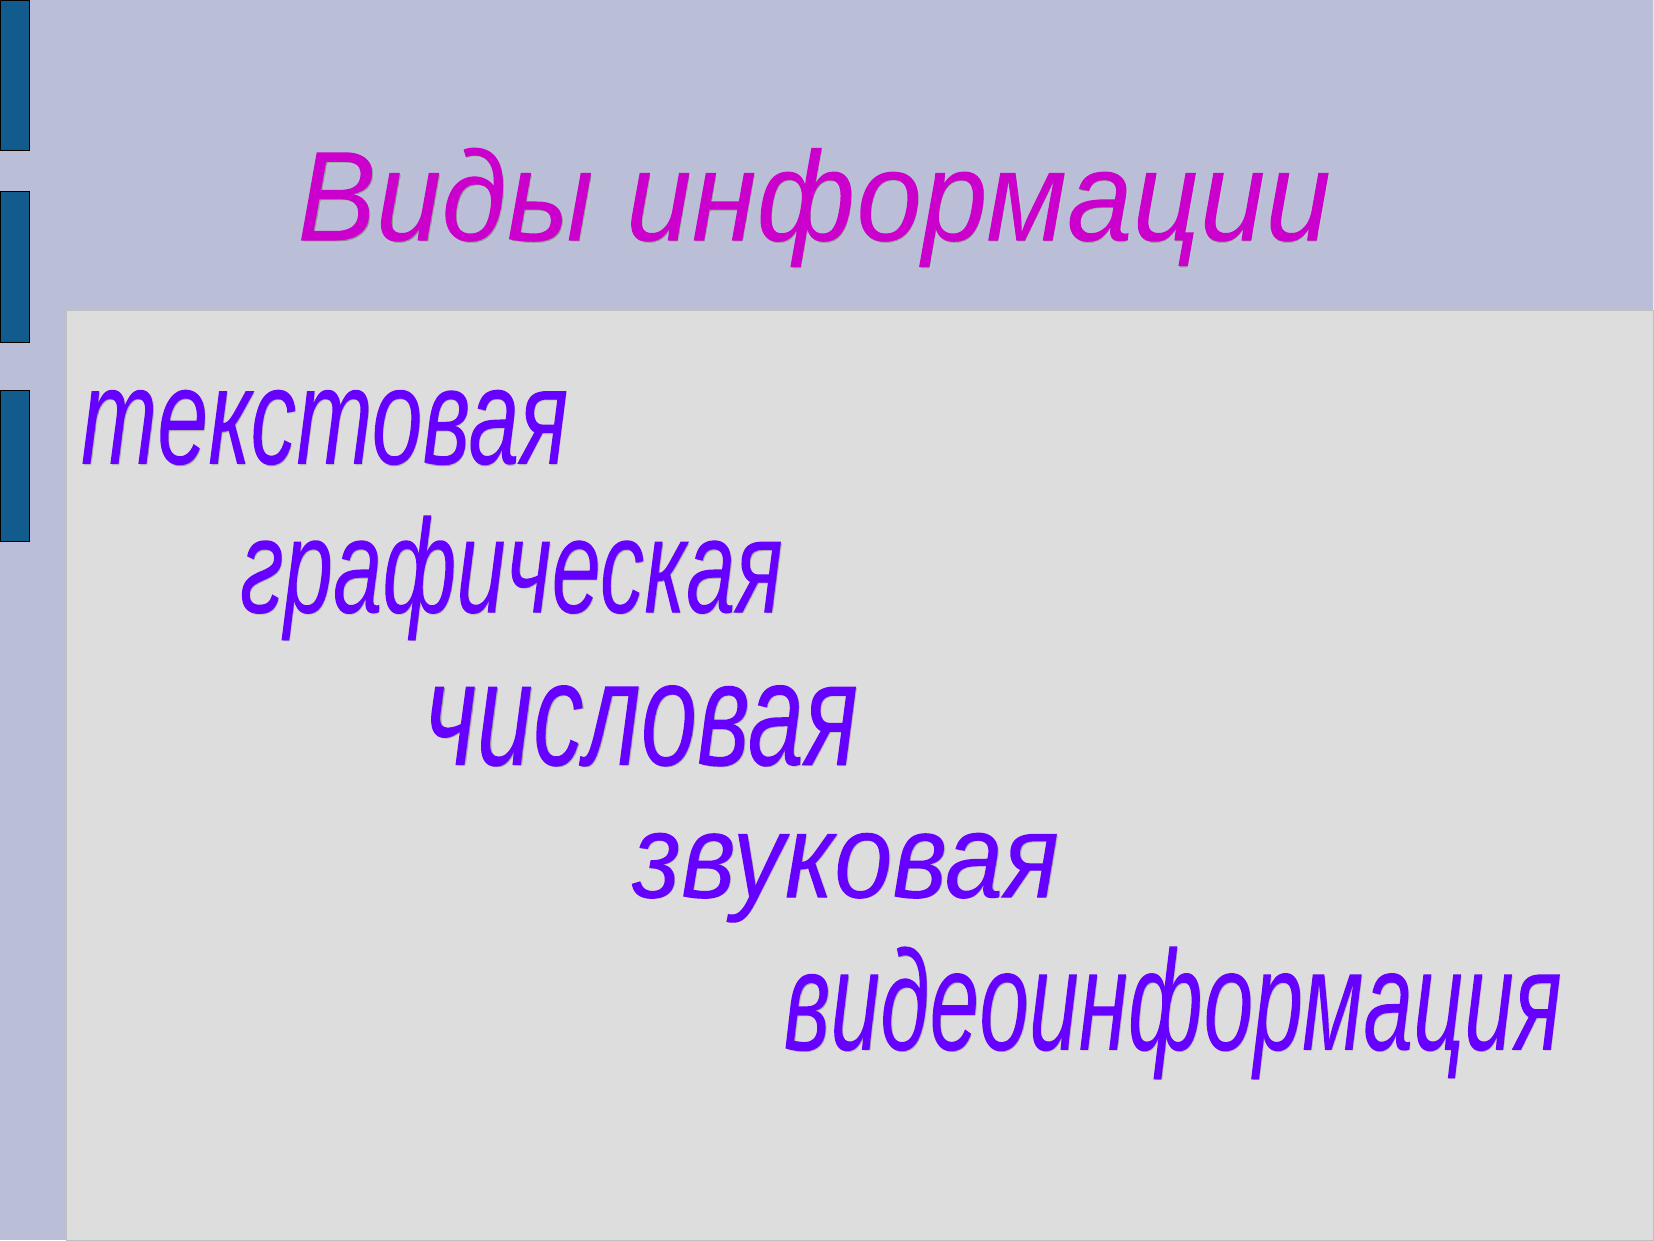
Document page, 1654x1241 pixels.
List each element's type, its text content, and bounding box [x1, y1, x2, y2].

text_box числовая [431, 686, 475, 766]
text_box видеоинформация [982, 973, 1027, 1052]
text_box Виды информации [301, 152, 372, 241]
text_box видеоинформация [1417, 974, 1462, 1079]
text_box звуковая [683, 833, 733, 899]
text_box Виды информации [380, 172, 440, 242]
text_box Виды информации [1069, 171, 1129, 242]
text_box звуковая [726, 833, 790, 923]
text_box видеоинформация [932, 973, 976, 1052]
text_box видеоинформация [834, 974, 879, 1052]
text_box звуковая [786, 833, 838, 898]
text_box видеоинформация [1365, 973, 1411, 1052]
text_box Виды информации [1204, 172, 1264, 242]
text_box числовая [698, 685, 747, 767]
text_box звуковая [631, 832, 679, 899]
text_box графическая [554, 540, 598, 614]
text_box Виды информации [568, 172, 592, 241]
text_box Виды информации [860, 171, 919, 242]
text_box текстовая [209, 391, 255, 464]
text_box видеоинформация [1511, 974, 1560, 1050]
text_box видеоинформация [1251, 973, 1301, 1080]
text_box звуковая [1000, 833, 1057, 898]
text_box звуковая [947, 832, 1000, 899]
text_box видеоинформация [1032, 974, 1077, 1052]
text_box числовая [644, 685, 694, 767]
text_box Виды информации [693, 172, 755, 241]
text_box графическая [645, 541, 689, 613]
text_box видеоинформация [1130, 946, 1200, 1080]
text_box числовая [578, 686, 639, 767]
text_box текстовая [297, 389, 369, 464]
text_box числовая [481, 686, 532, 767]
text_box видеоинформация [883, 946, 927, 1052]
text_box текстовая [160, 389, 205, 466]
text_box графическая [335, 540, 380, 614]
text_box видеоинформация [785, 973, 828, 1052]
text_box графическая [511, 541, 550, 613]
text_box Виды информации [445, 147, 504, 242]
text_box графическая [241, 540, 282, 614]
text_box звуковая [837, 832, 890, 899]
text_box текстовая [253, 389, 296, 466]
text_box Виды информации [760, 147, 852, 268]
text_box числовая [750, 684, 857, 767]
text_box графическая [281, 540, 331, 641]
text_box звуковая [894, 833, 944, 899]
text_box числовая [536, 685, 583, 767]
text_box текстовая [374, 389, 420, 466]
text_box видеоинформация [1080, 974, 1127, 1050]
text_box графическая [602, 540, 644, 614]
text_box Виды информации [1270, 172, 1329, 242]
text_box Виды информации [508, 172, 562, 242]
text_box Виды информации [919, 171, 984, 268]
text_box текстовая [82, 389, 153, 464]
text_box графическая [733, 541, 781, 613]
text_box Виды информации [1137, 172, 1196, 267]
text_box текстовая [470, 389, 517, 466]
text_box Виды информации [631, 172, 690, 242]
text_box текстовая [517, 391, 567, 464]
text_box видеоинформация [1303, 974, 1362, 1050]
text_box видеоинформация [1206, 973, 1251, 1052]
text_box графическая [460, 541, 504, 614]
text_box видеоинформация [1467, 974, 1513, 1052]
text_box графическая [385, 515, 454, 641]
text_box текстовая [424, 390, 468, 466]
text_box Виды информации [988, 172, 1065, 241]
text_box графическая [688, 540, 733, 614]
